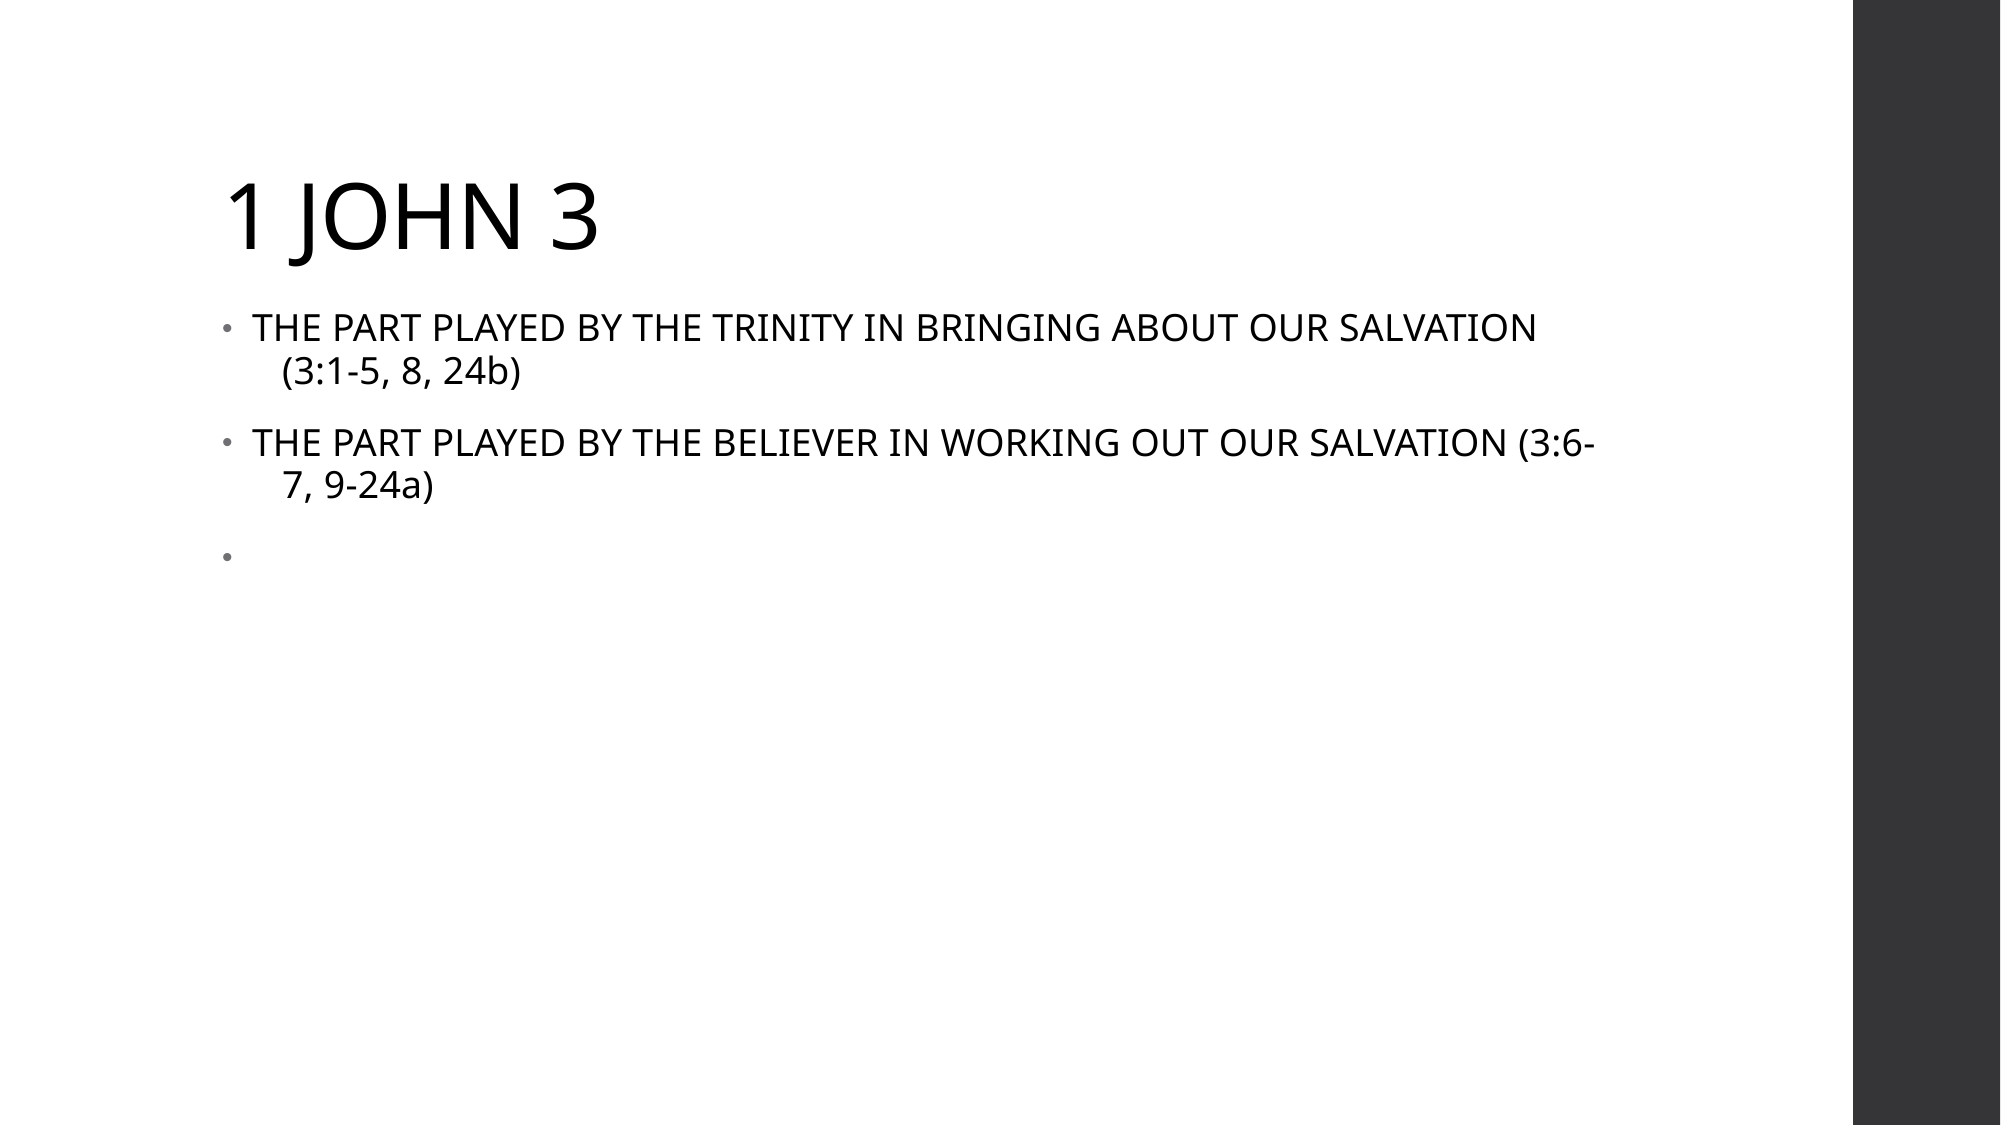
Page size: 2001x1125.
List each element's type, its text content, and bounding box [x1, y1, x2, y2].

title 1 JOHN 3 [206, 60, 1797, 278]
list THE PART PLAYED BY THE TRINITY IN BRINGING ABOUT OUR SALVATION (3:1-5, 8, 24b) THE PART PLAYED BY THE BELIEVER IN WORKING OUT OUR SALVATION (3:6-7, 9-24a) [206, 299, 1617, 1014]
